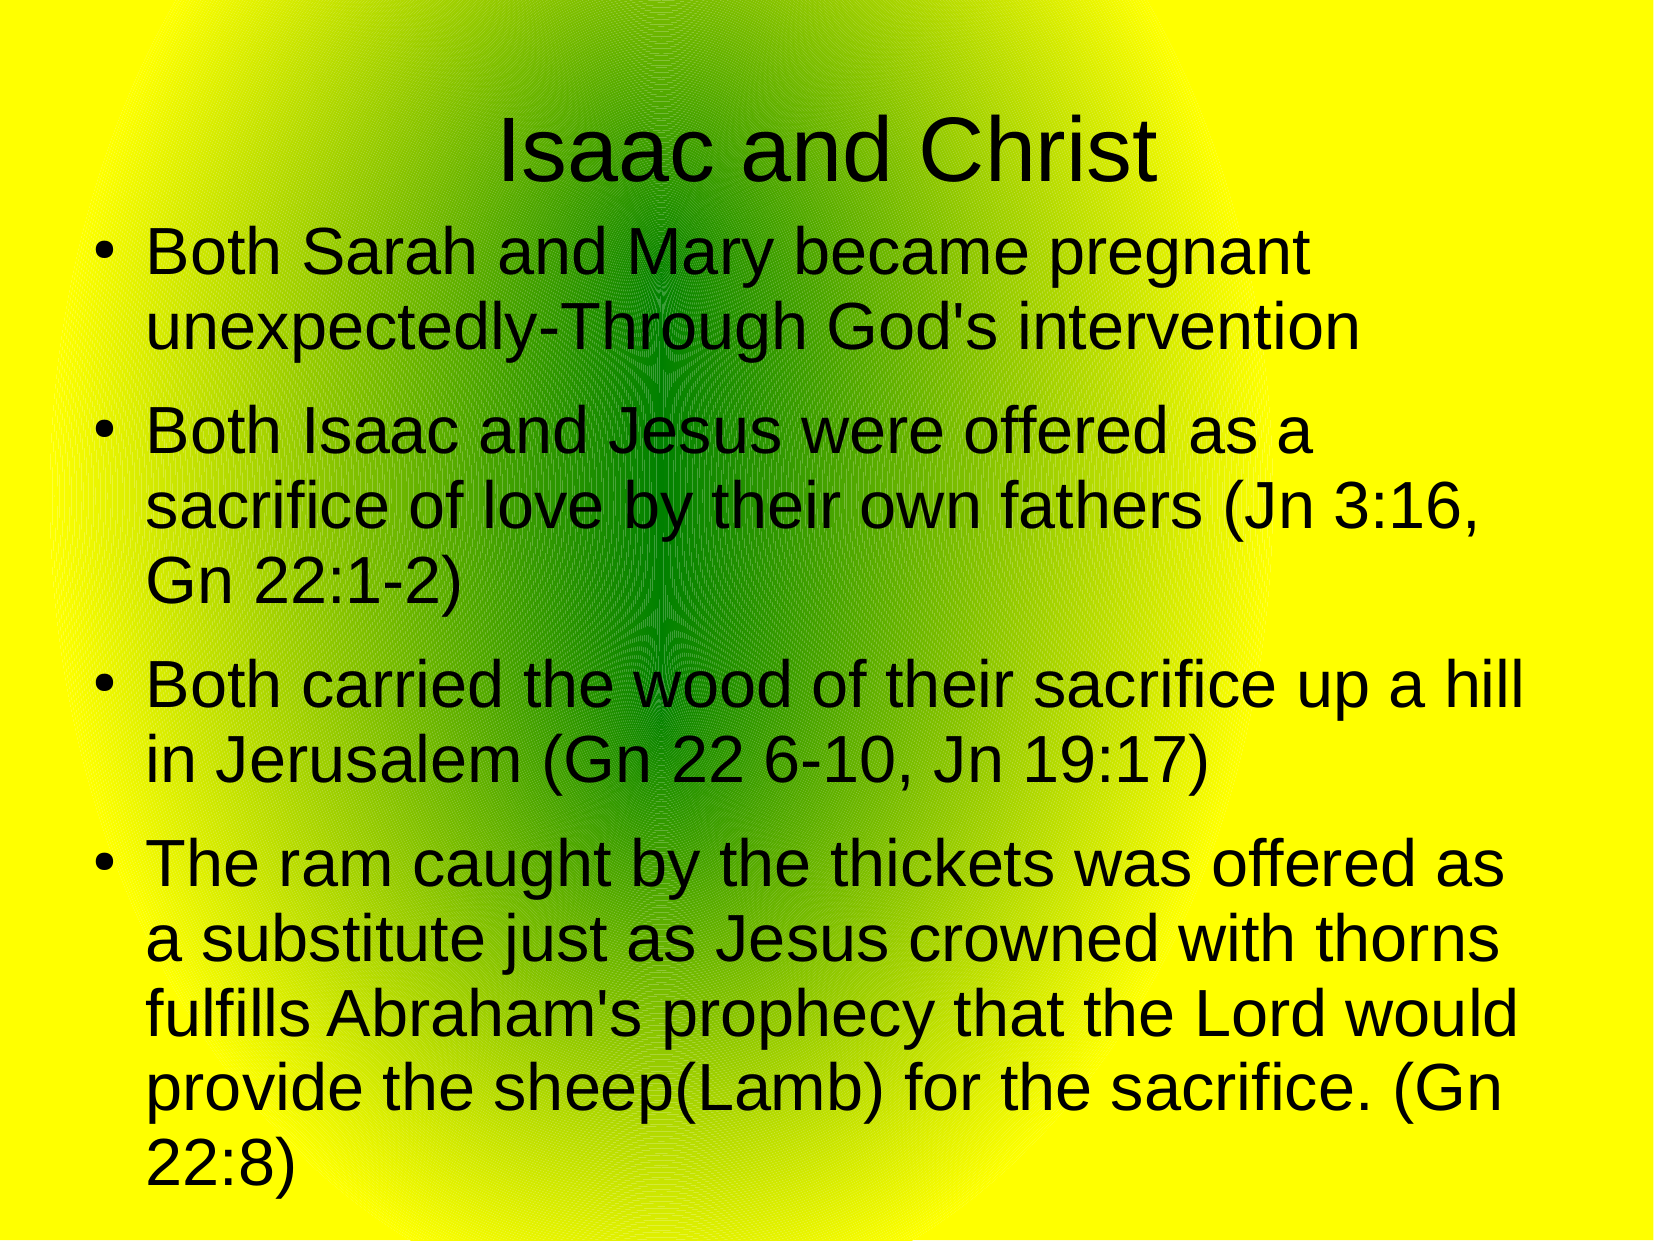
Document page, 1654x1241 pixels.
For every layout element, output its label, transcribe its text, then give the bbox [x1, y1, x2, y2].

title Isaac and Christ [121, 46, 1534, 214]
list Both Sarah and Mary became pregnant unexpectedly-Through God's intervention Both Isaac and Jesus were offered as a sacrifice of love by their own fathers (Jn 3:16, Gn 22:1-2) Both carried the wood of their sacrifice up a hill in Jerusalem (Gn 22 6-10, Jn 19:17) The ram caught by the thickets was offered as a substitute just as Jesus crowned with thorns fulfills Abraham's prophecy that the Lord would provide the sheep(Lamb) for the sacrifice. (Gn 22:8) [75, 214, 1564, 1201]
